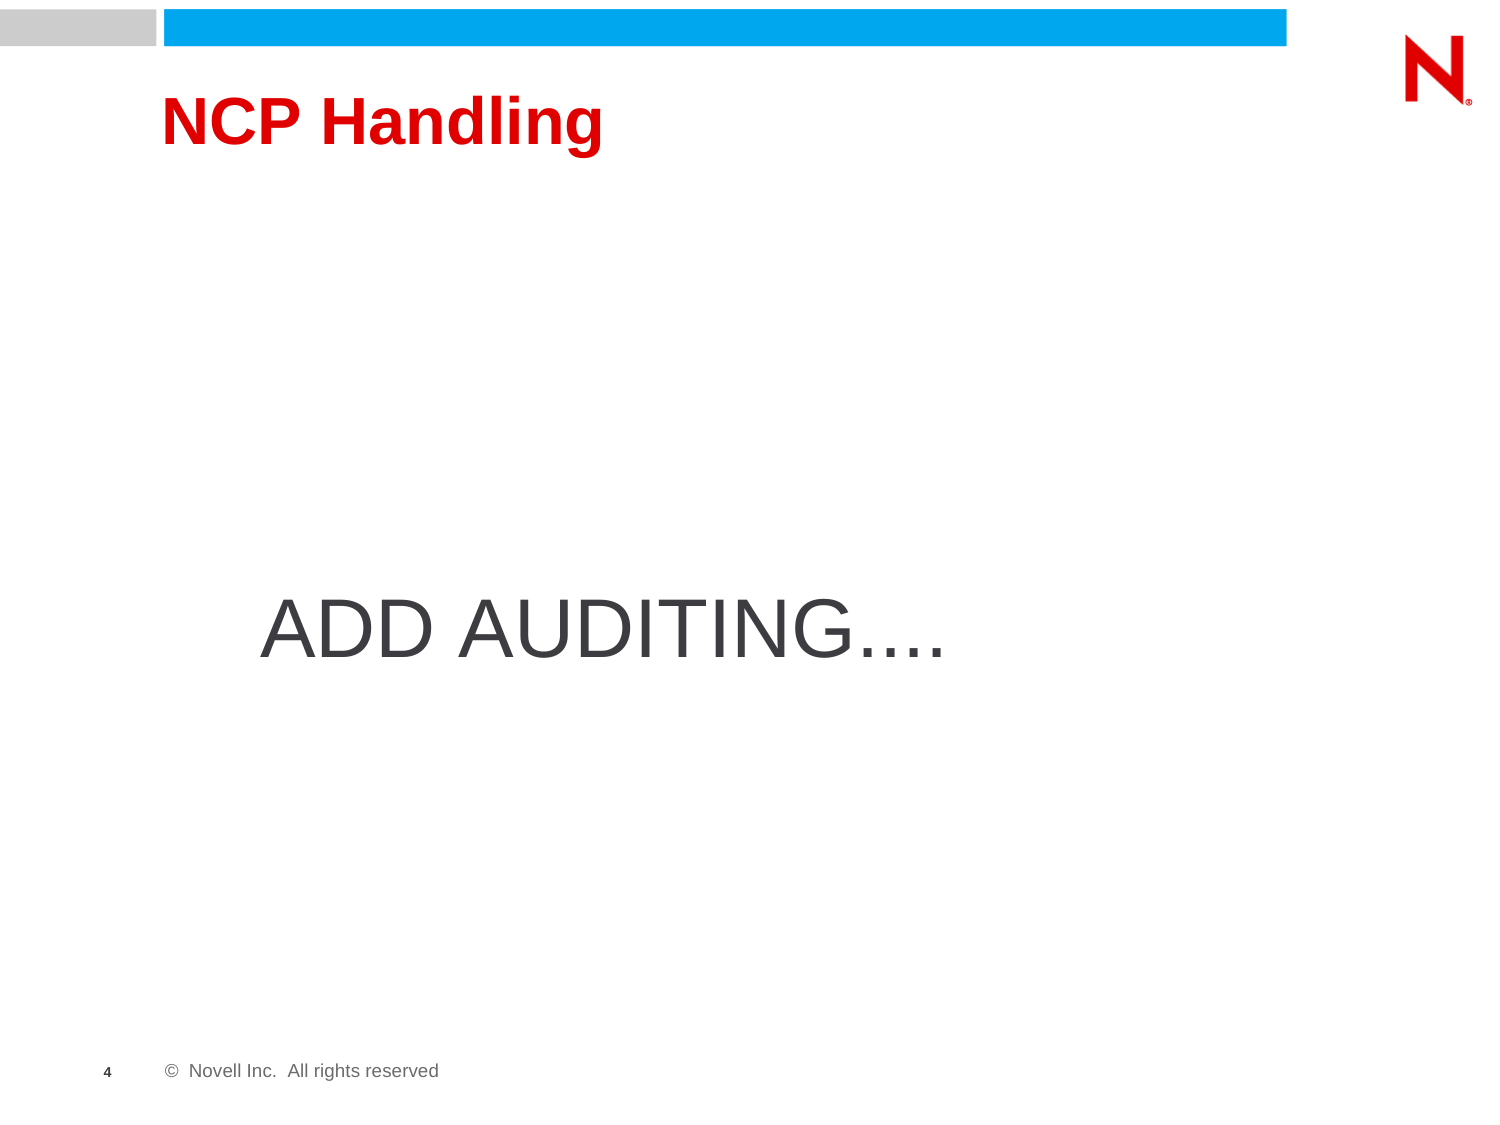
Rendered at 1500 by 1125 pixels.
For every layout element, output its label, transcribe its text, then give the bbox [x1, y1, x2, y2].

text_box ADD AUDITING.... [260, 582, 1180, 676]
title NCP Handling [161, 41, 1383, 205]
picture [1403, 32, 1473, 107]
